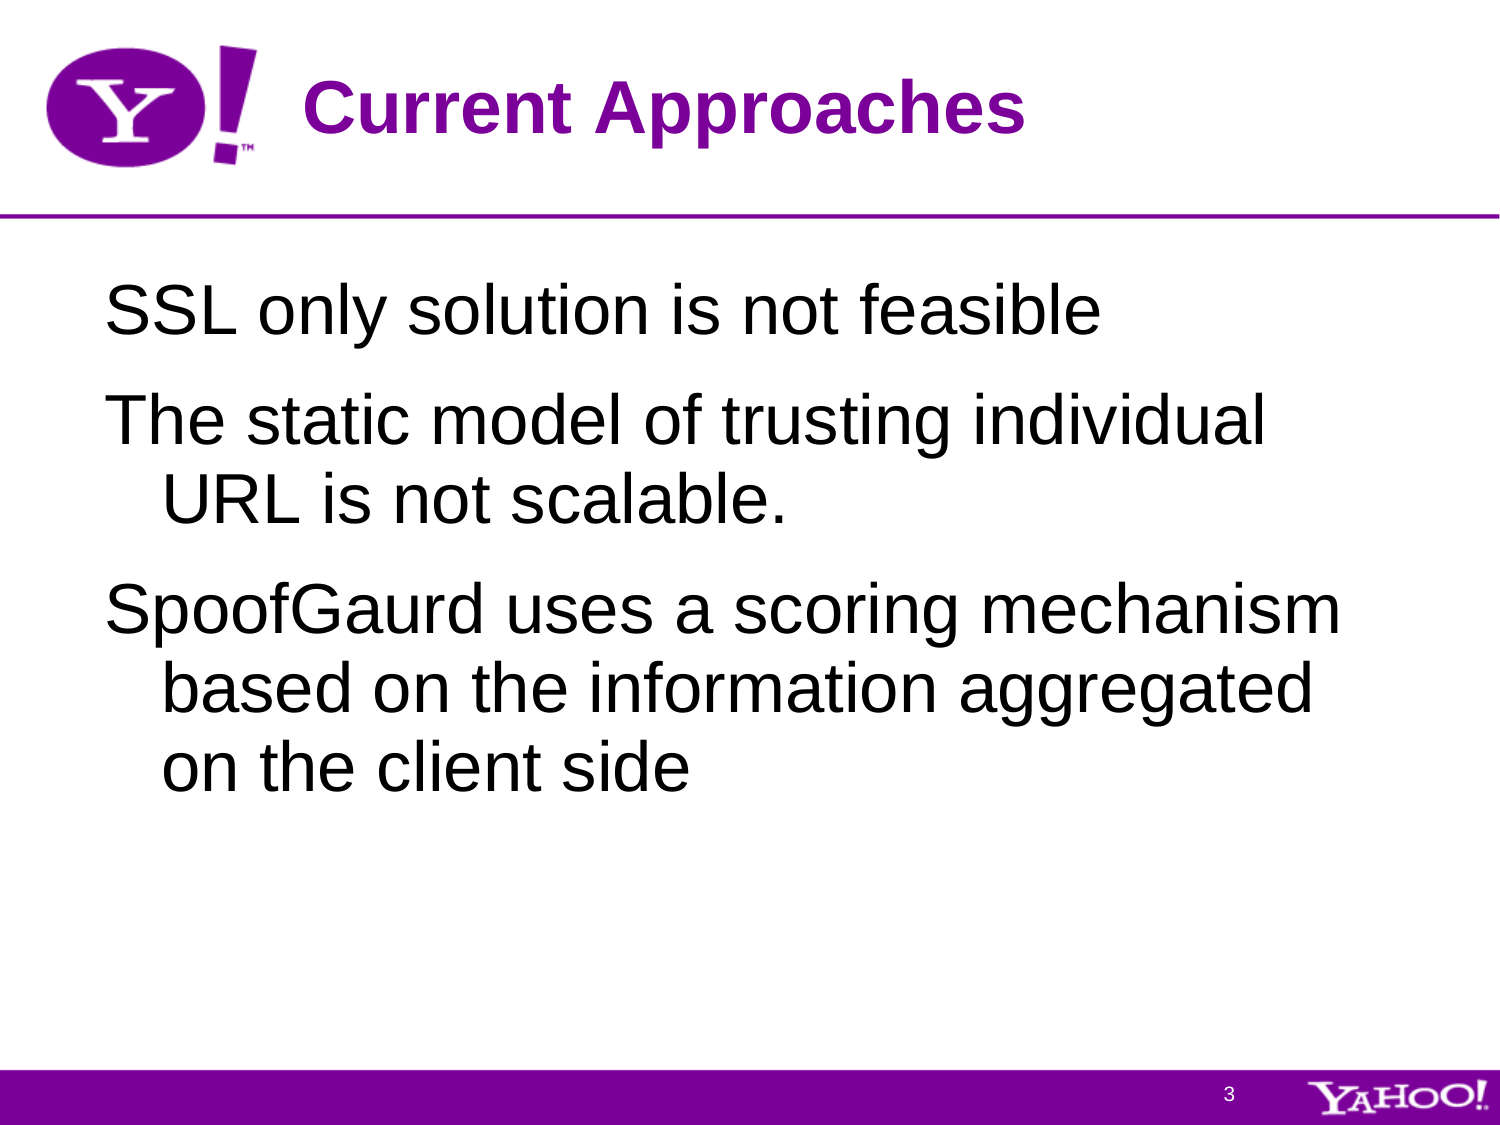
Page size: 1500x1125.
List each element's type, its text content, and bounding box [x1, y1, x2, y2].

picture [0, 0, 1500, 1125]
list SSL only solution is not feasible The static model of trusting individual URL is not scalable. SpoofGaurd uses a scoring mechanism based on the information aggregated on the client side [90, 262, 1413, 1038]
title Current Approaches [287, 13, 1450, 202]
